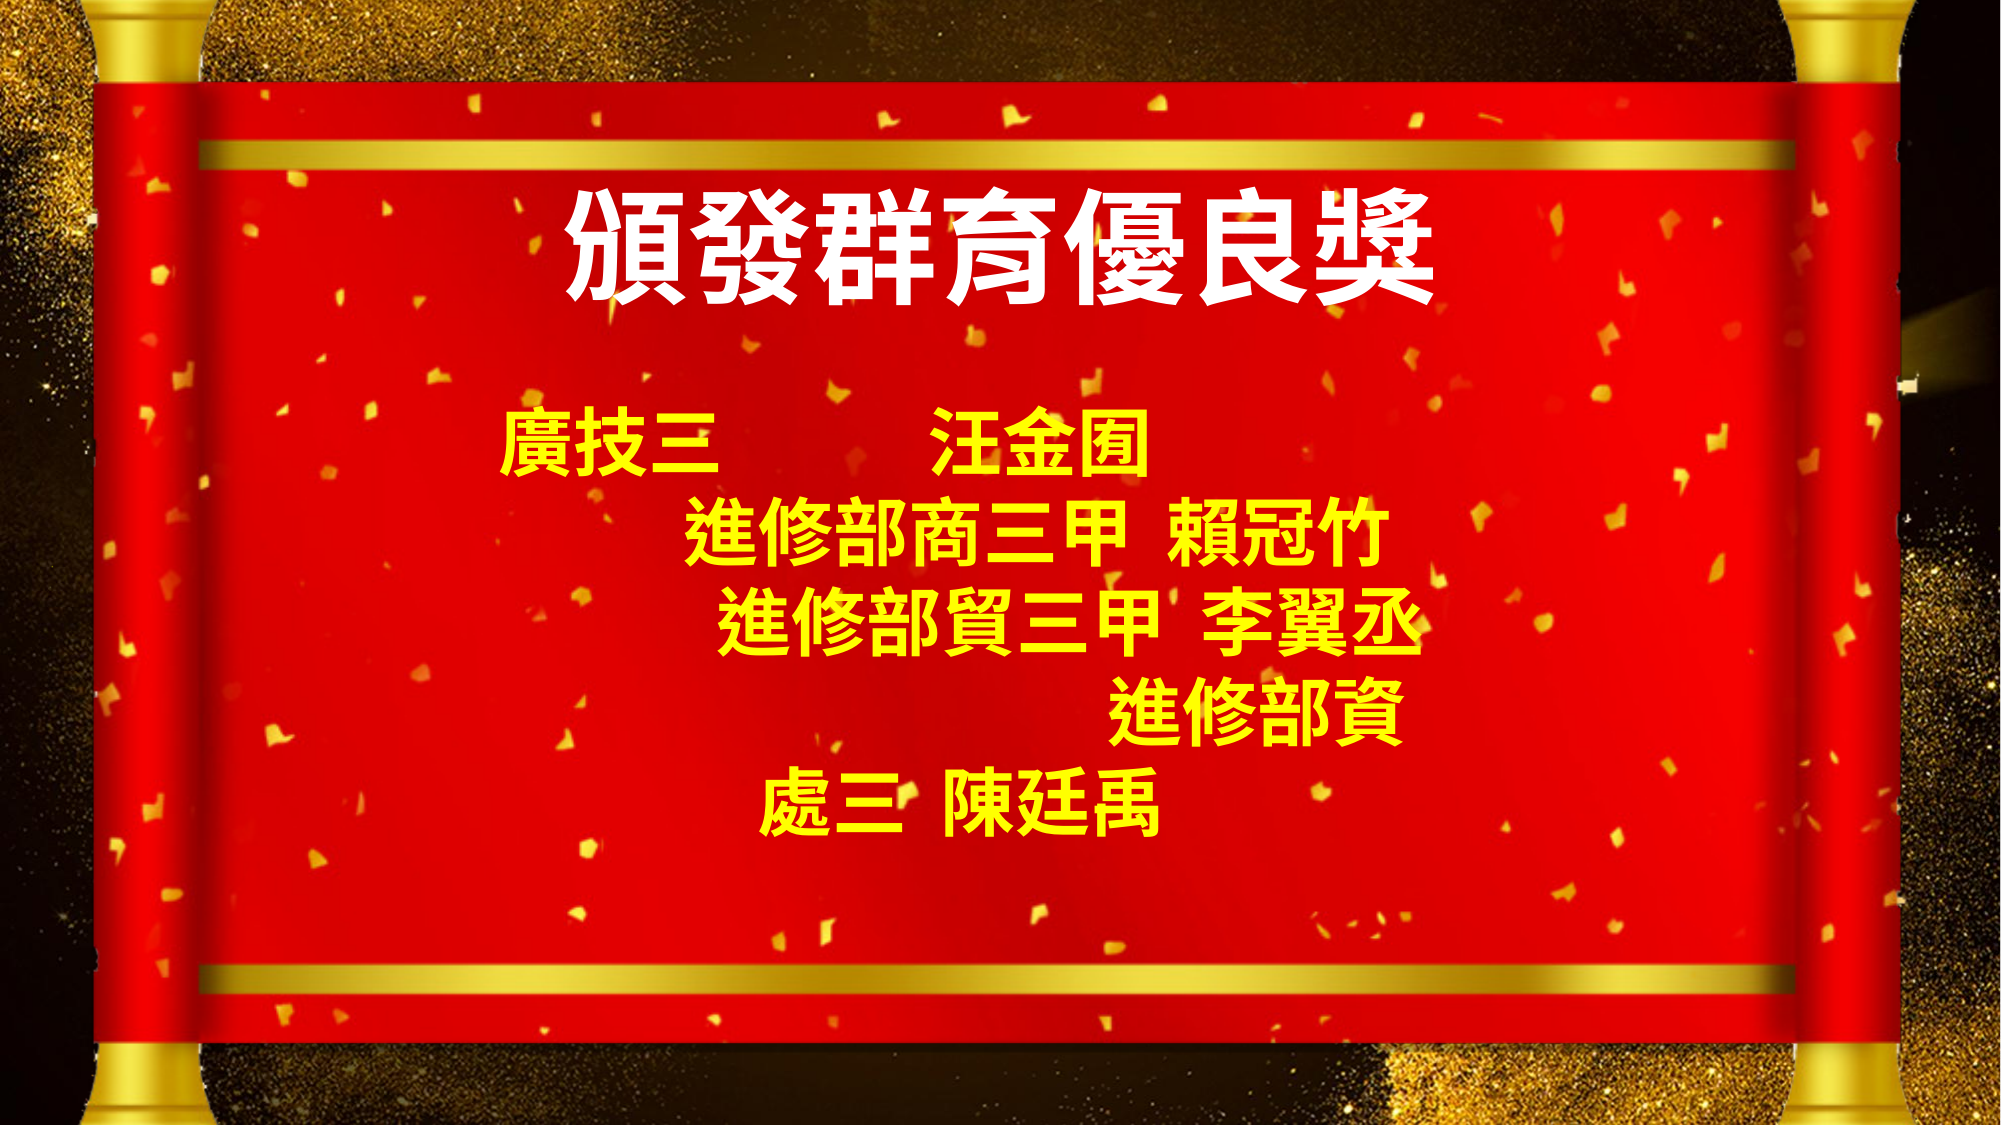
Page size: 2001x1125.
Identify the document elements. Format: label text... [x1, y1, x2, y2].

text_box 廣技三 汪金囿 進修部商三甲 賴冠竹 進修部貿三甲 李翼丞 進修部資處三 陳廷禹 [475, 387, 1449, 767]
text_box 頒發群育優良獎 [451, 162, 1549, 330]
